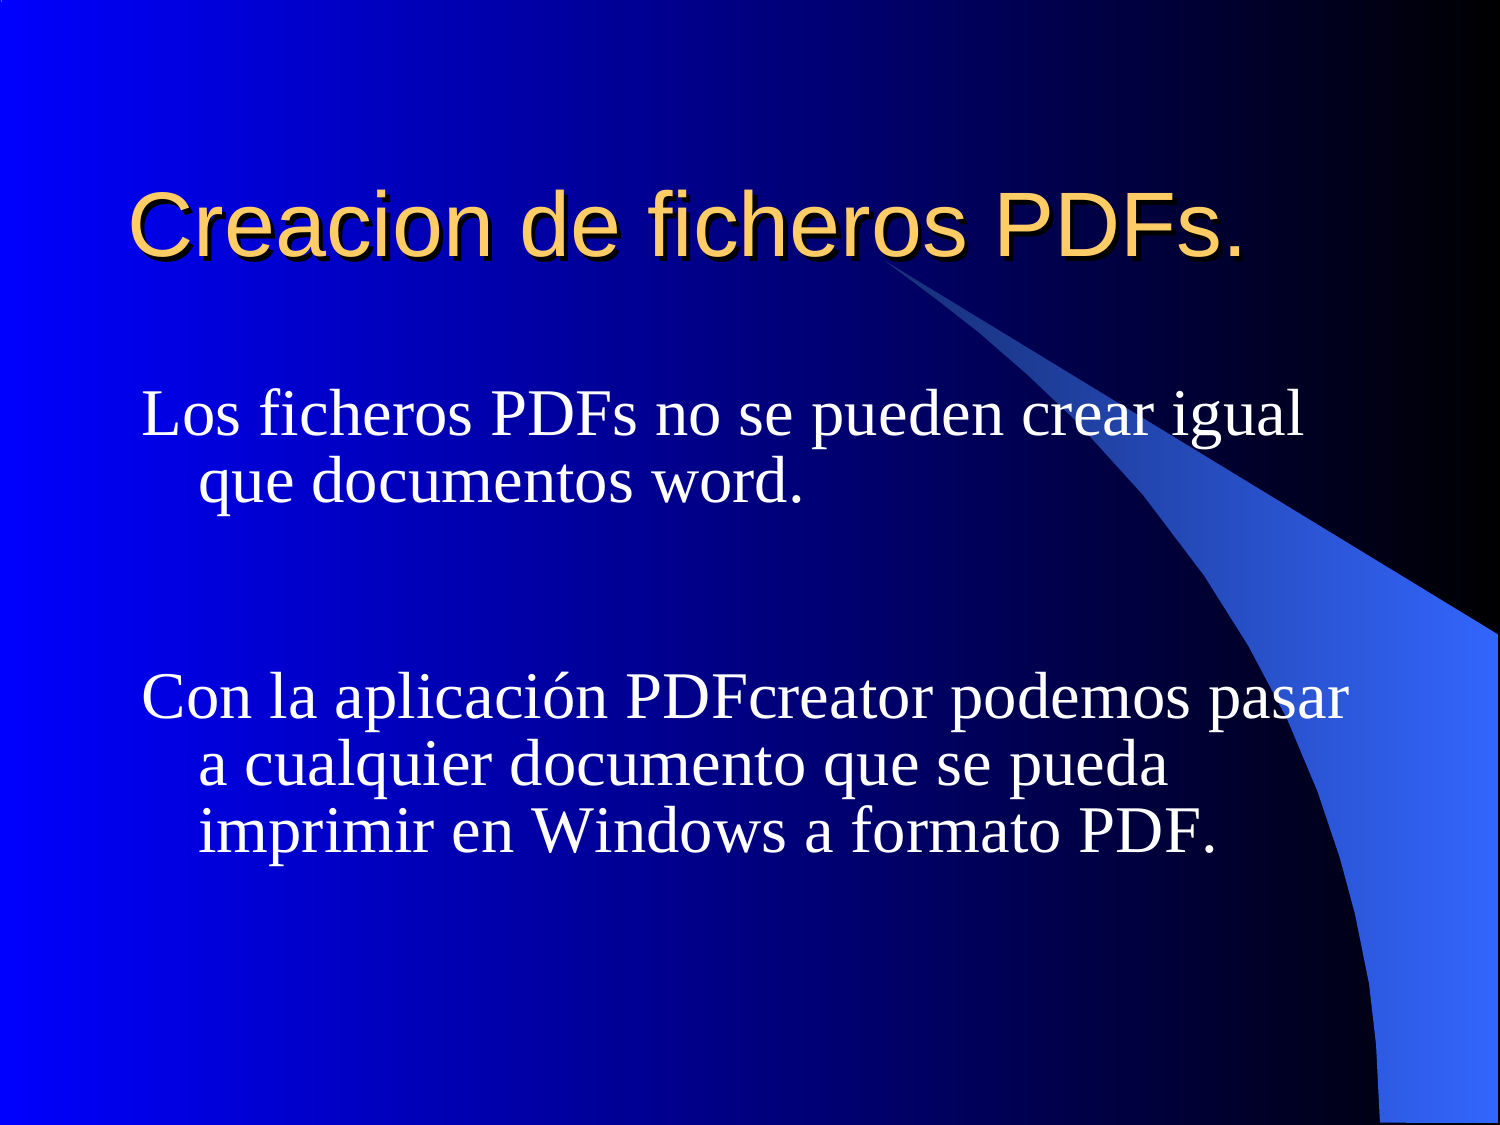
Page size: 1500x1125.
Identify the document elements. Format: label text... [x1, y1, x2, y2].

title Creacion de ficheros PDFs. [112, 99, 1438, 351]
list Los ficheros PDFs no se pueden crear igual que documentos word. Con la aplicación PDFcreator podemos pasar a cualquier documento que se pueda imprimir en Windows a formato PDF. [111, 374, 1387, 1000]
